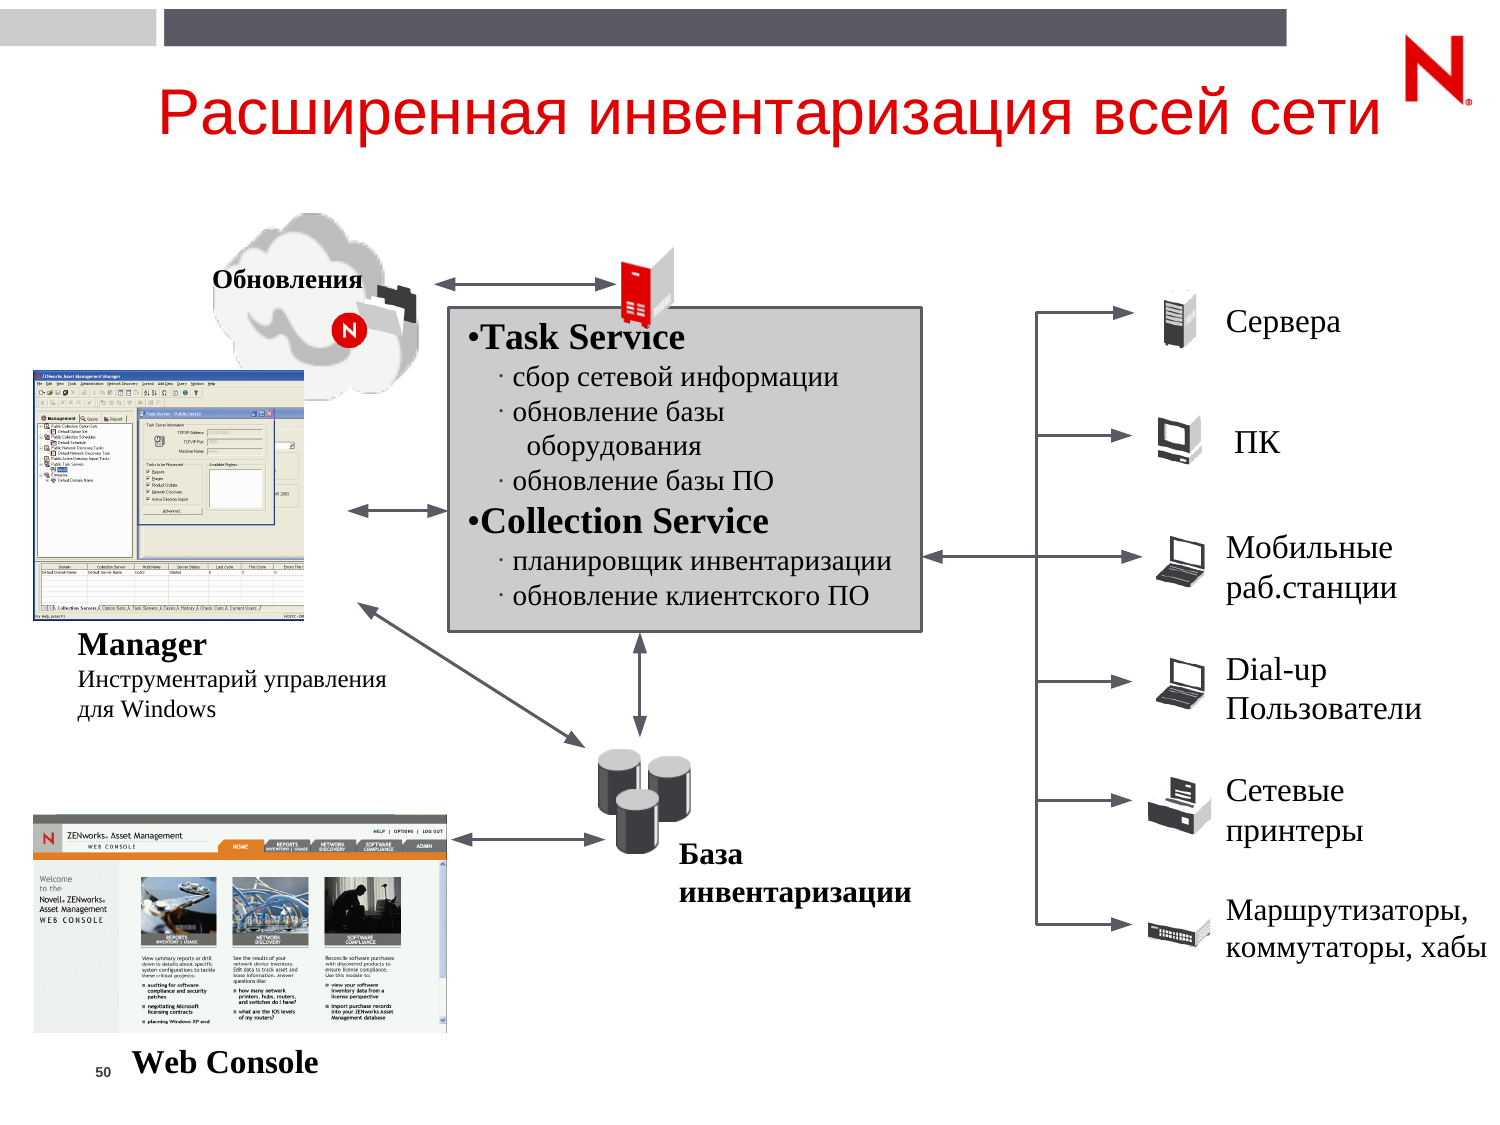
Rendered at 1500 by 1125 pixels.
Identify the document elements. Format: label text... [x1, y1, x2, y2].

text_box Мобильные раб.станции [1225, 525, 1496, 603]
text_box [448, 307, 922, 632]
picture [33, 212, 421, 621]
picture [1155, 536, 1205, 588]
text_box Task Service сбор сетевой информации обновление базы оборудования обновление базы ПО Сollection Service планировщик инвентаризации обновление клиентского ПО [467, 312, 910, 627]
text_box Маршрутизаторы, коммутаторы, хабы [1225, 890, 1494, 995]
picture [1163, 287, 1197, 349]
picture [1148, 910, 1211, 948]
picture [620, 239, 674, 329]
text_box Manager Инструментарий управления для Windows [77, 622, 419, 720]
text_box Dial-up Пользователи [1225, 647, 1458, 725]
picture [1155, 658, 1205, 710]
picture [1147, 777, 1212, 836]
text_box Обновления [212, 261, 381, 308]
picture [33, 814, 447, 1033]
text_box ПК [1225, 421, 1384, 459]
text_box База инвентаризации [678, 834, 981, 907]
picture [1157, 407, 1202, 465]
text_box Web Console [131, 1040, 583, 1099]
text_box Сервера [1225, 300, 1361, 338]
title Расширенная инвентаризация всей сети [157, 32, 1482, 196]
text_box Сетевые принтеры [1225, 769, 1407, 847]
picture [598, 748, 692, 854]
